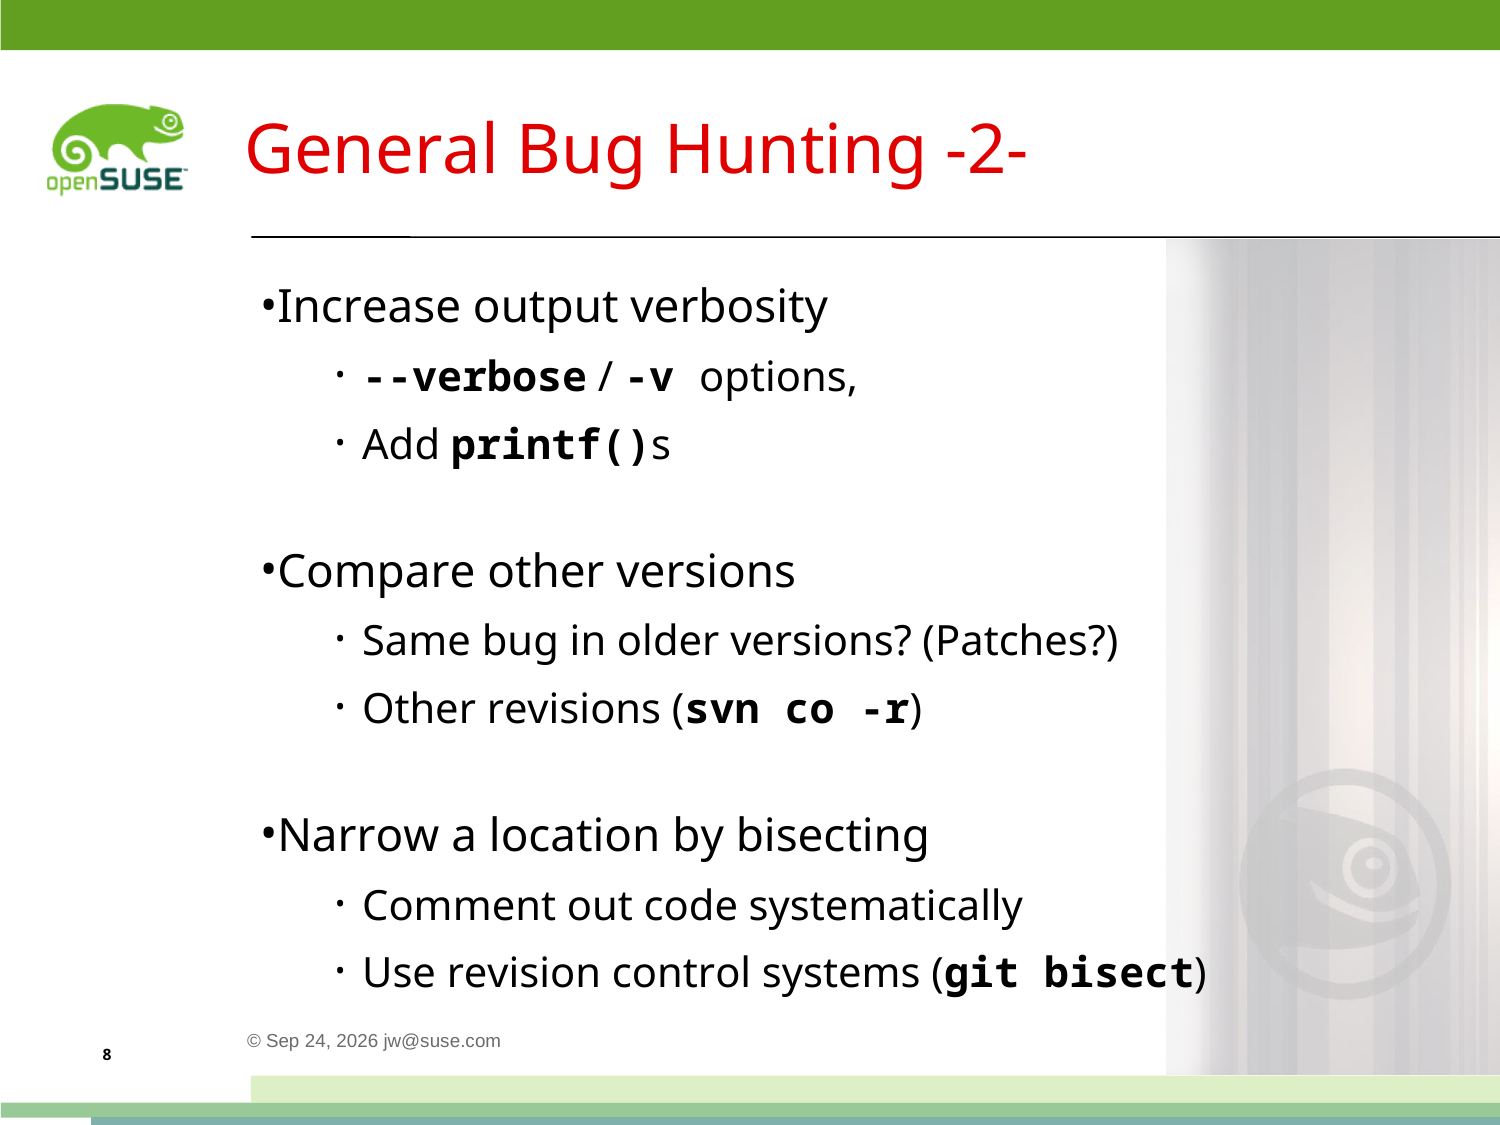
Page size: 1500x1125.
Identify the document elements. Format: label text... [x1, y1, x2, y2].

picture [1166, 239, 1500, 1075]
picture [47, 104, 188, 197]
title General Bug Hunting -2- [244, 60, 1435, 239]
list Increase output verbosity --verbose / -v options, Add printf()s Compare other versions Same bug in older versions? (Patches?) Other revisions (svn co -r) Narrow a location by bisecting Comment out code systematically Use revision control systems (git bisect) [245, 267, 1459, 995]
